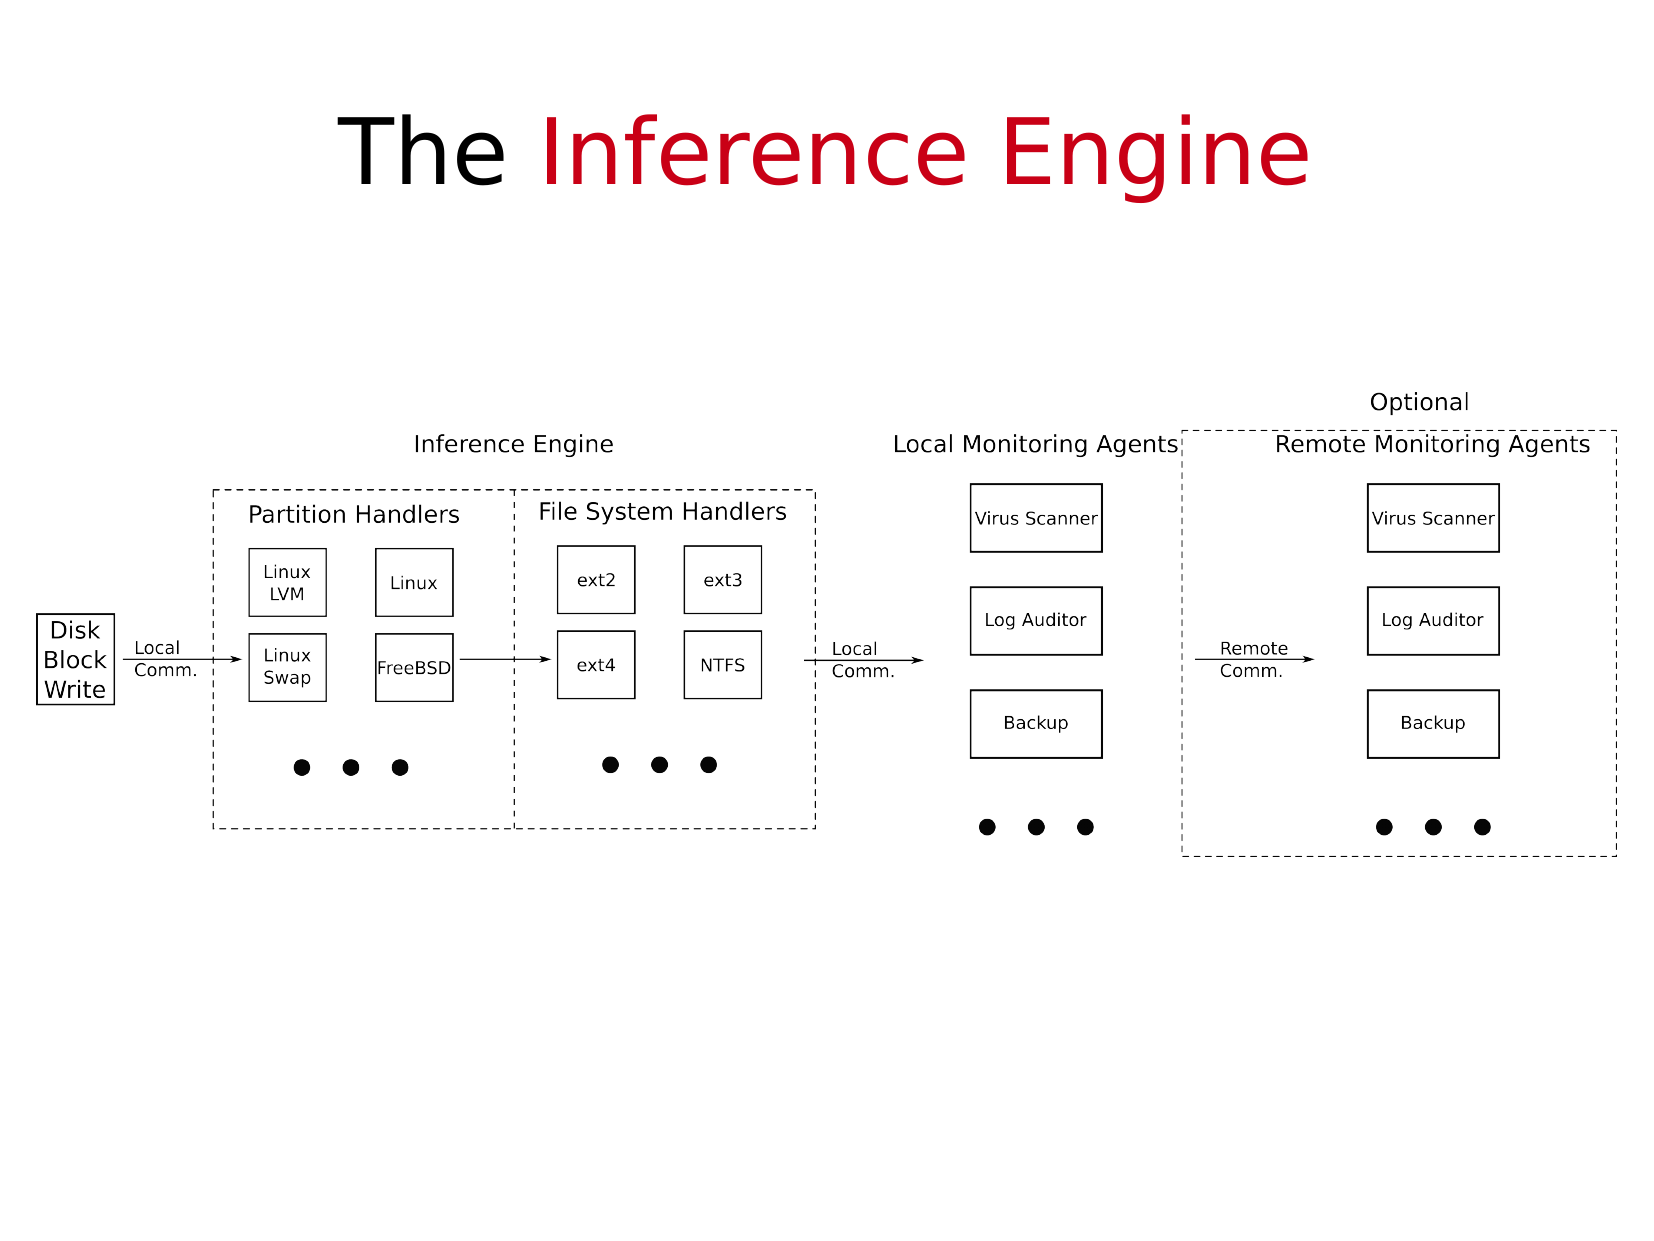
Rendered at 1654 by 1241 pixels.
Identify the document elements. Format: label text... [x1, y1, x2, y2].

title The Inference Engine [82, 49, 1571, 257]
picture [36, 392, 1617, 857]
